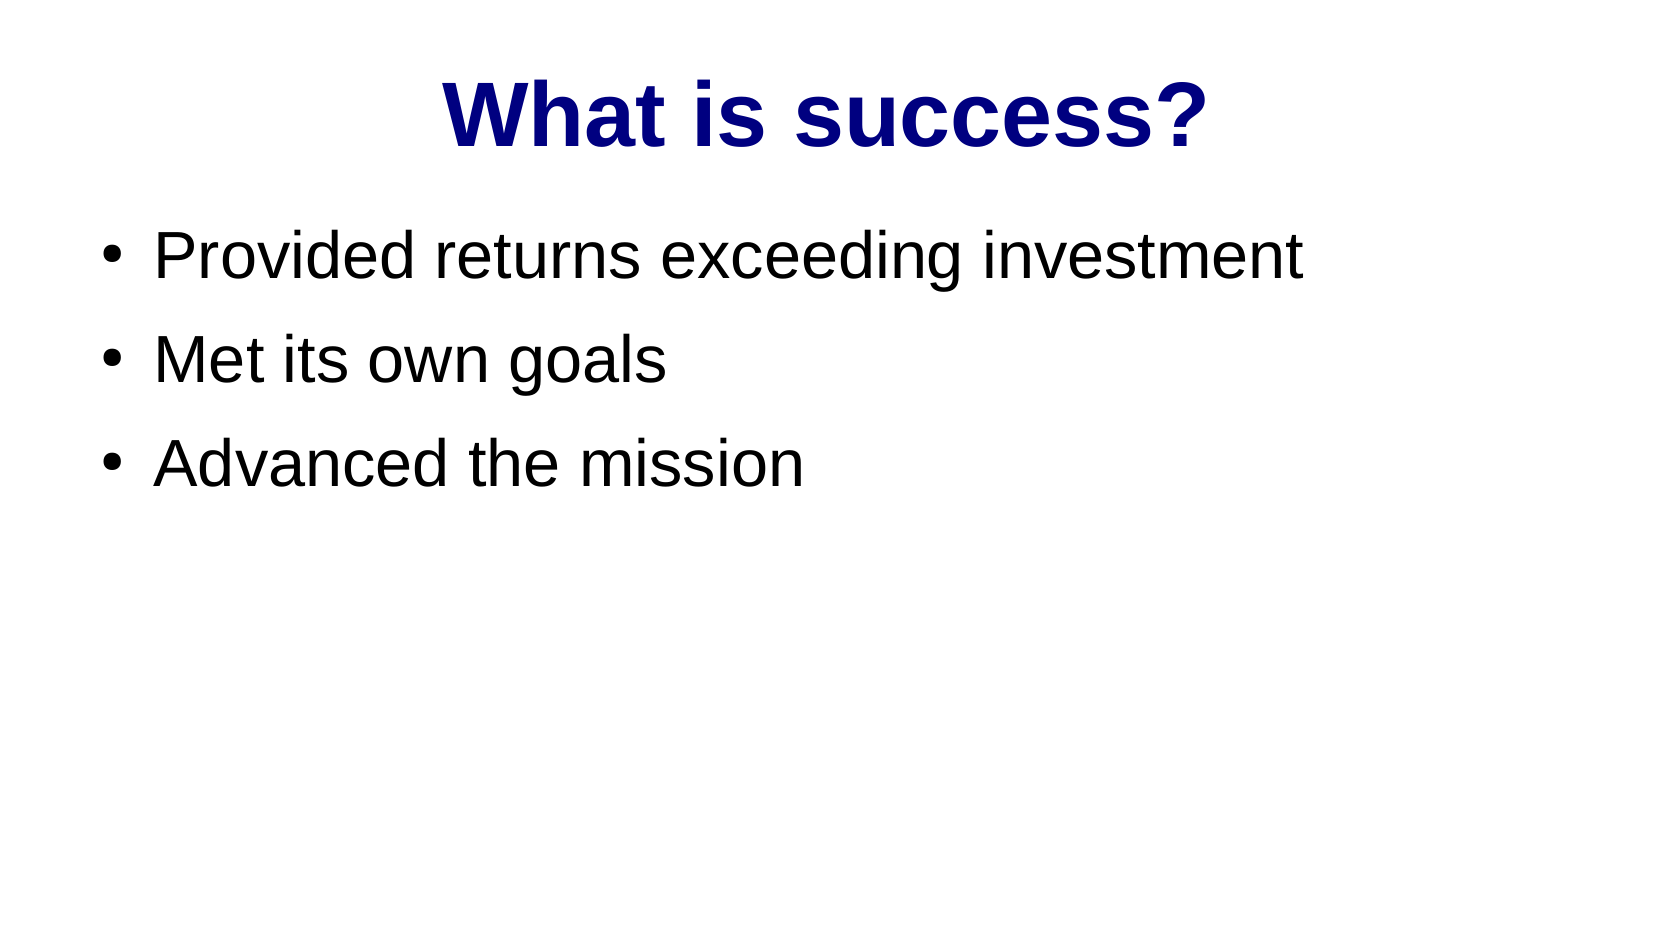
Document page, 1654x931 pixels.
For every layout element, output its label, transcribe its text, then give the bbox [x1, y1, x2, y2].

list Provided returns exceeding investment Met its own goals Advanced the mission [82, 217, 1571, 758]
title What is success? [82, 37, 1571, 193]
